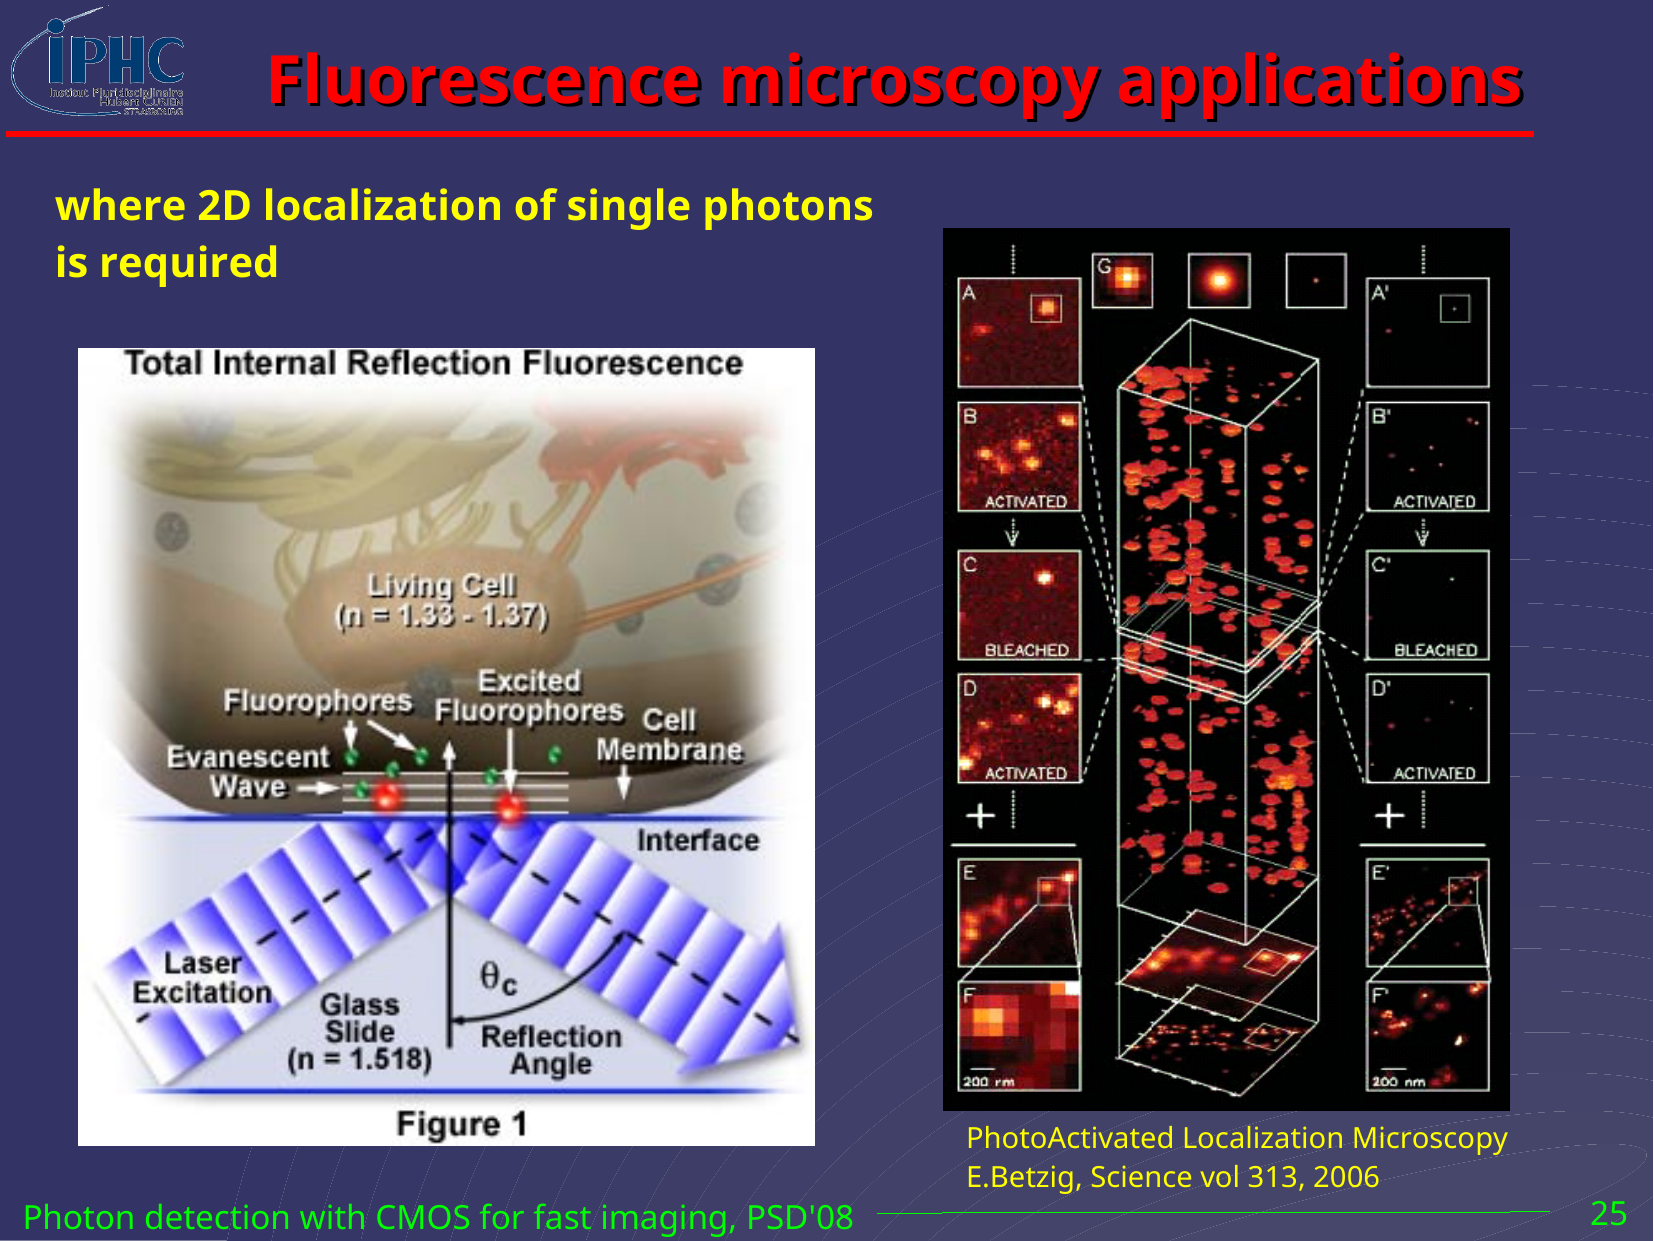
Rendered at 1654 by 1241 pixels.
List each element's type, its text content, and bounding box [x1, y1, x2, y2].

text_box where 2D localization of single photons is required [52, 181, 918, 285]
picture [943, 228, 1510, 1111]
picture [78, 348, 815, 1146]
picture [10, 5, 184, 116]
text_box PhotoActivated Localization Microscopy E.Betzig, Science vol 313, 2006 [963, 1119, 1533, 1194]
title Fluorescence microscopy applications [168, 31, 1525, 123]
